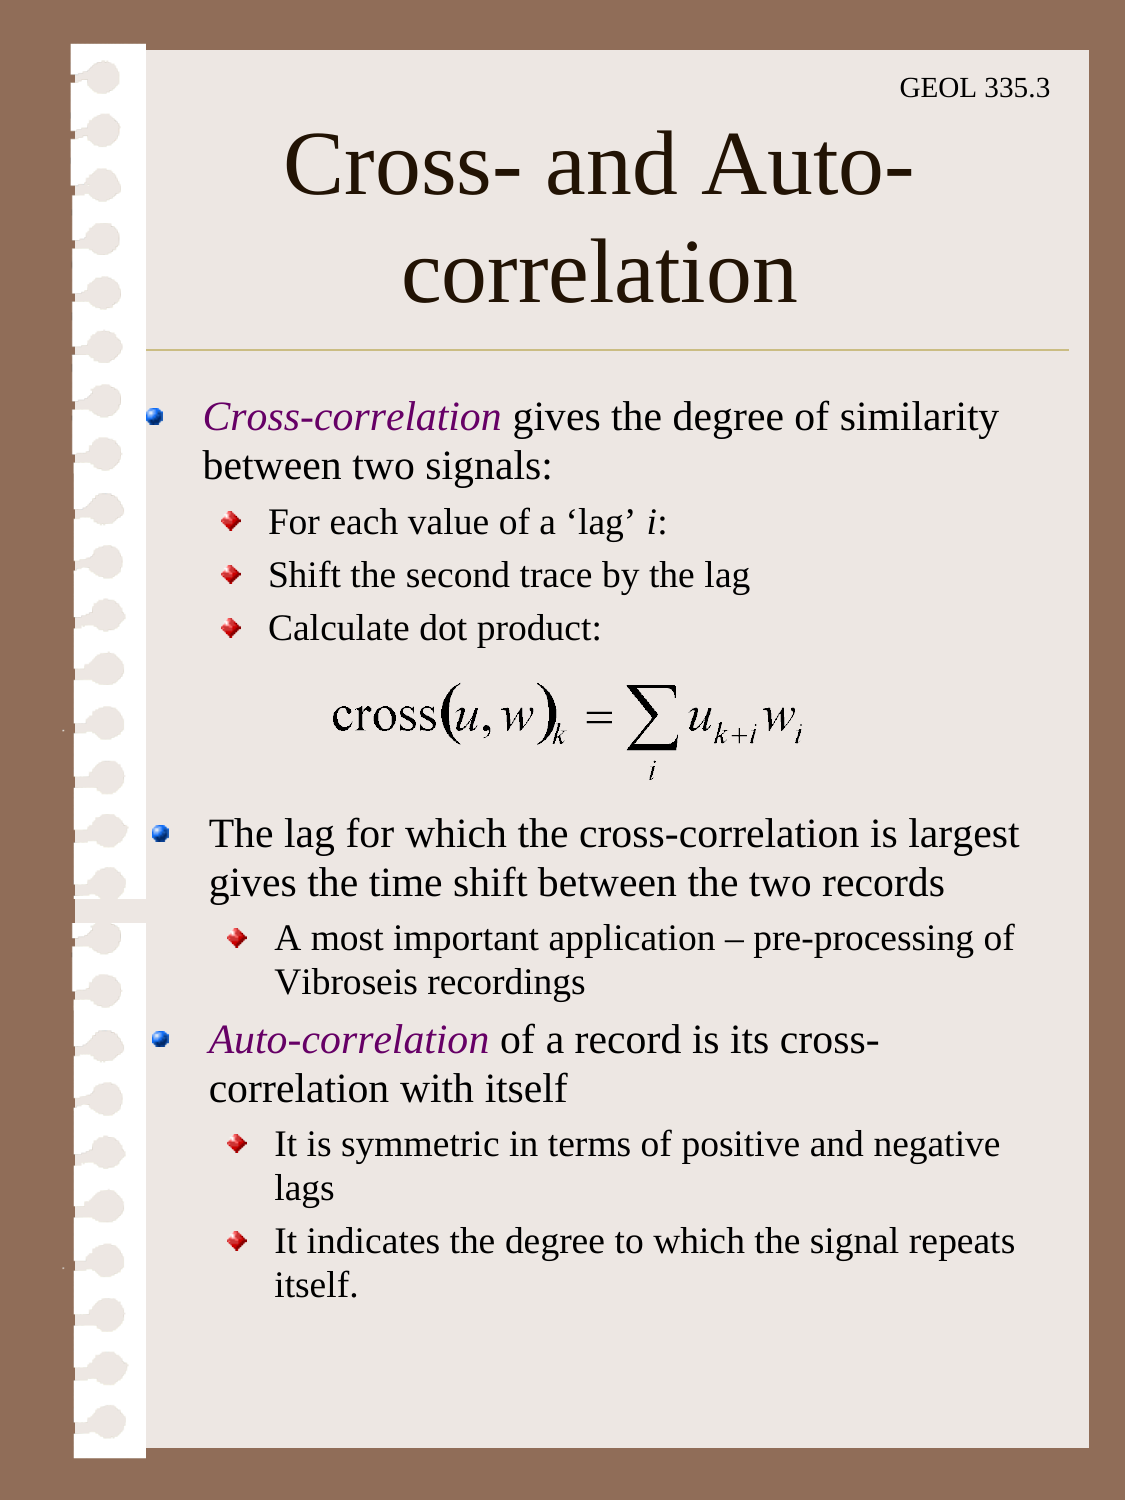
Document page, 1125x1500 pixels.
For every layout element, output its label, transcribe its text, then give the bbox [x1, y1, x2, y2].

text_box The lag for which the cross-correlation is largest gives the time shift between the two records A most important application – pre-processing of Vibroseis recordings Auto-correlation of a record is its cross-correlation with itself It is symmetric in terms of positive and negative lags It indicates the degree to which the signal repeats itself. [137, 800, 1075, 1379]
picture [324, 674, 813, 791]
title Cross- and Auto-correlation [131, 89, 1069, 340]
list Cross-correlation gives the degree of similarity between two signals: For each value of a ‘lag’ i: Shift the second trace by the lag Calculate dot product: [131, 383, 1069, 713]
